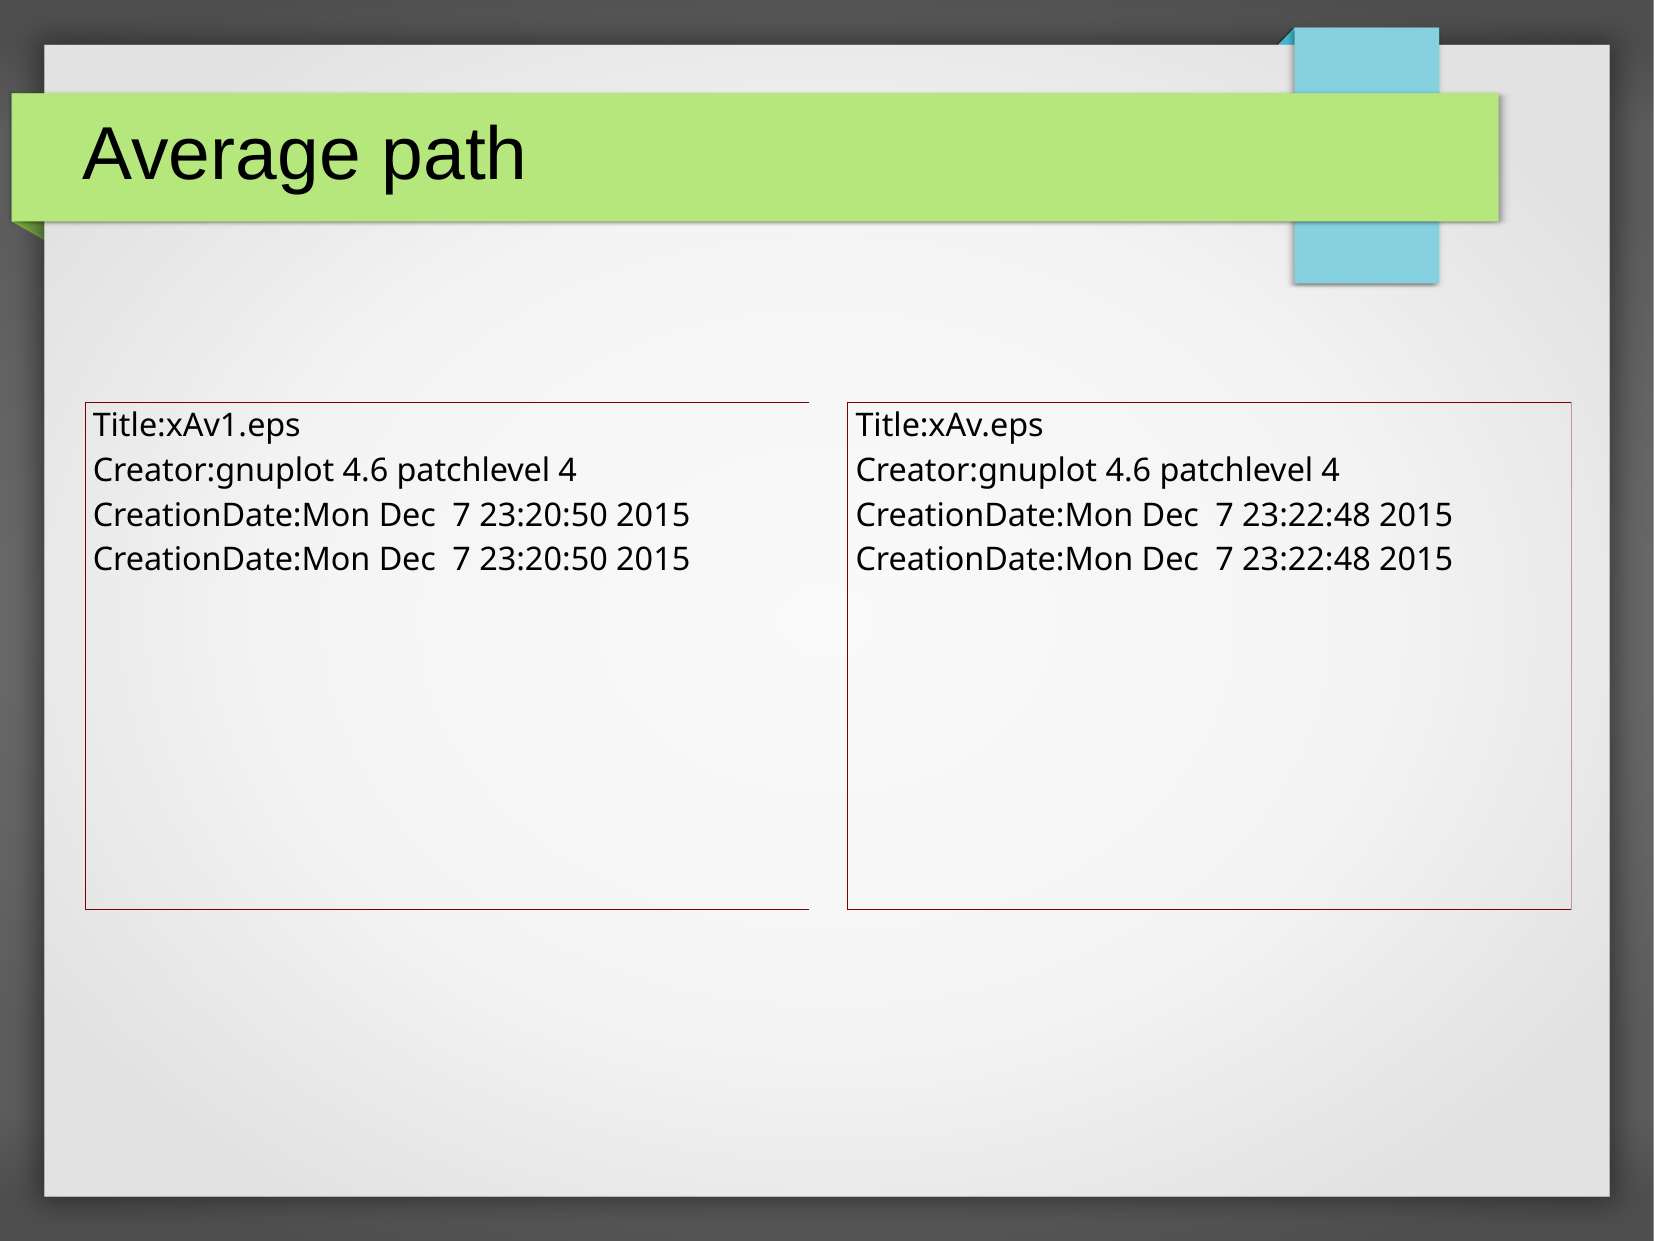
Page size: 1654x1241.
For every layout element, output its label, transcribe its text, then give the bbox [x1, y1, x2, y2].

picture [0, 0, 1654, 1241]
title Average path [82, 94, 1264, 213]
